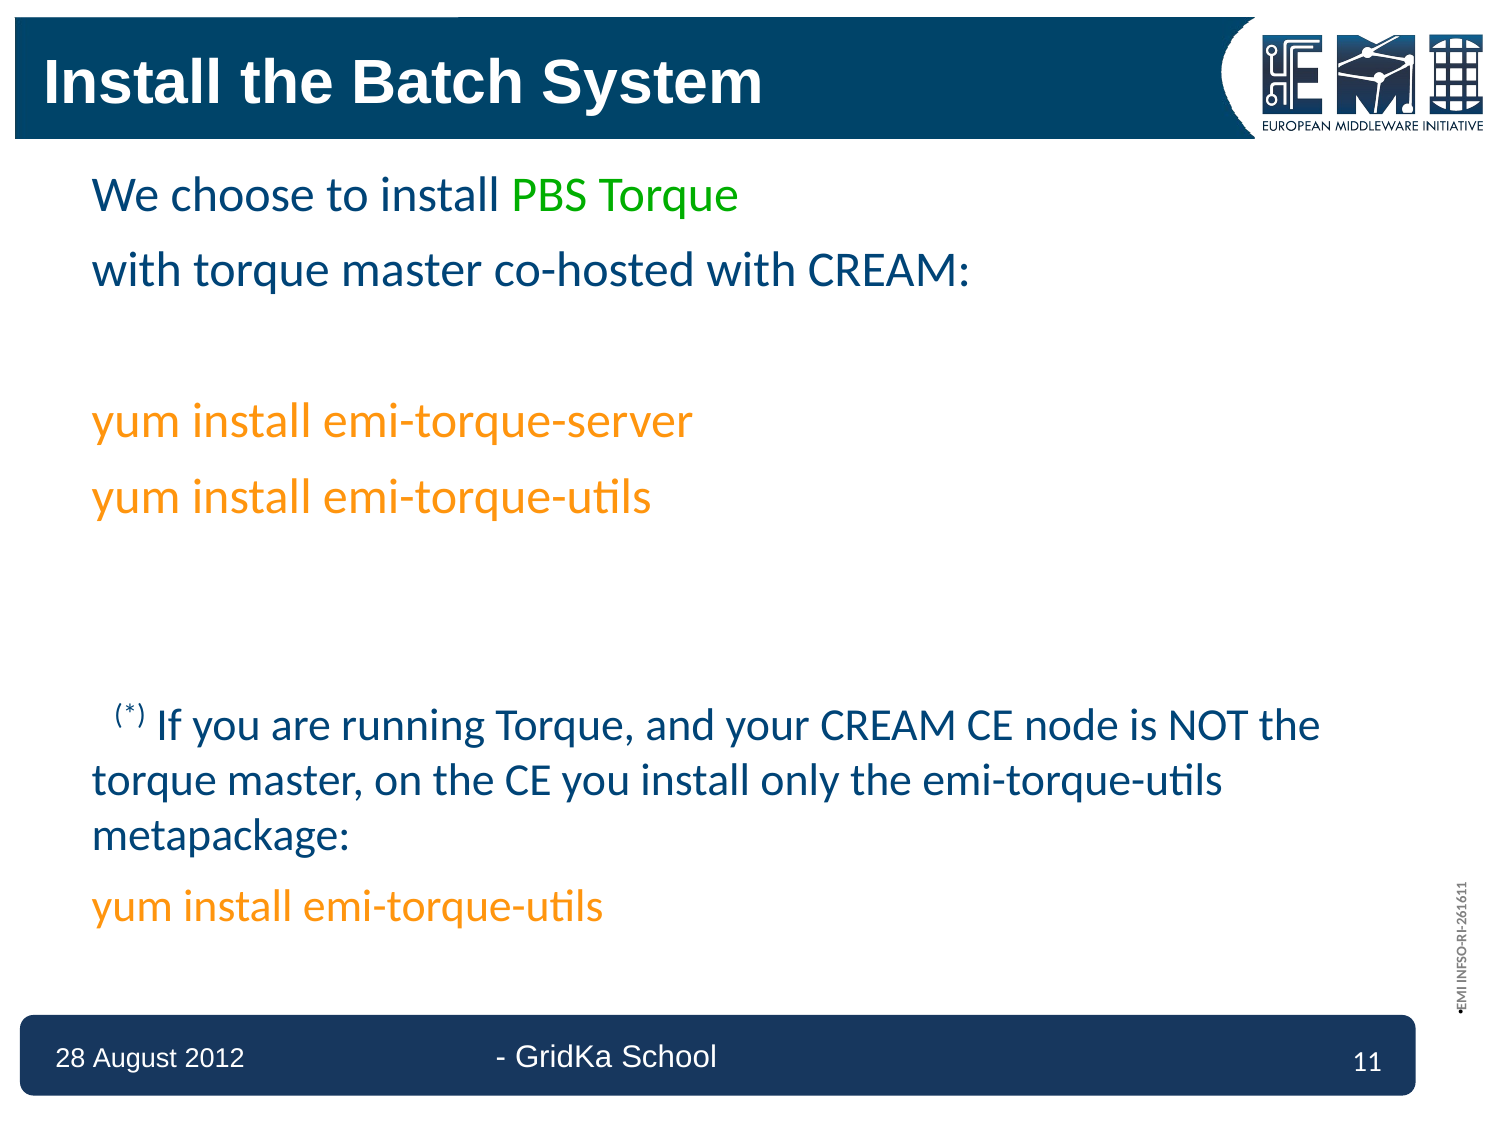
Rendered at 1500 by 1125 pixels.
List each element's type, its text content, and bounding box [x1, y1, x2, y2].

list We choose to install PBS Torque with torque master co-hosted with CREAM: yum install emi-torque-server yum install emi-torque-utils (*) If you are running Torque, and your CREAM CE node is NOT the torque master, on the CE you install only the emi-torque-utils metapackage: yum install emi-torque-utils [6, 153, 1410, 1014]
picture [14, 17, 25, 139]
picture [1262, 34, 1483, 131]
picture [28, 17, 1255, 139]
text_box Install the Batch System [28, 33, 1076, 124]
